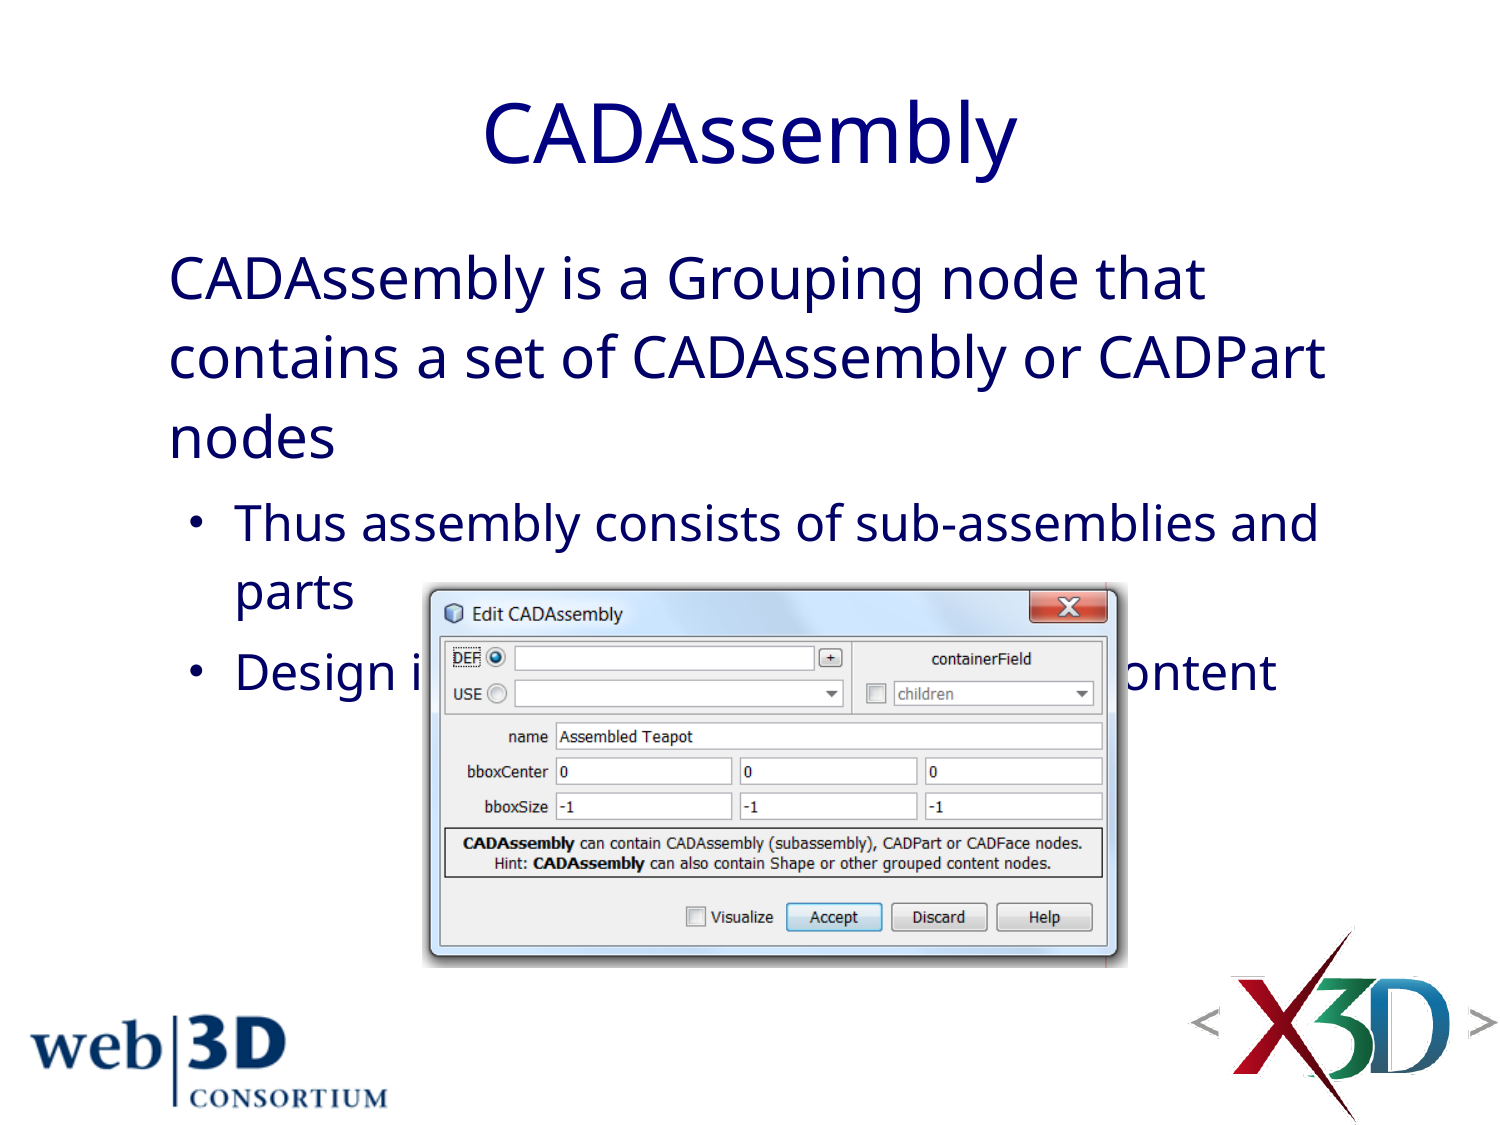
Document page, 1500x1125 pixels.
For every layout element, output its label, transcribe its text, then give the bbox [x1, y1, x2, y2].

picture [1187, 926, 1500, 1125]
picture [12, 998, 413, 1118]
title CADAssembly [112, 37, 1388, 226]
list CADAssembly is a Grouping node that contains a set of CADAssembly or CADPart nodes Thus assembly consists of sub-assemblies and parts Design is not intended to hold other content [112, 237, 1388, 986]
picture [422, 582, 1128, 968]
